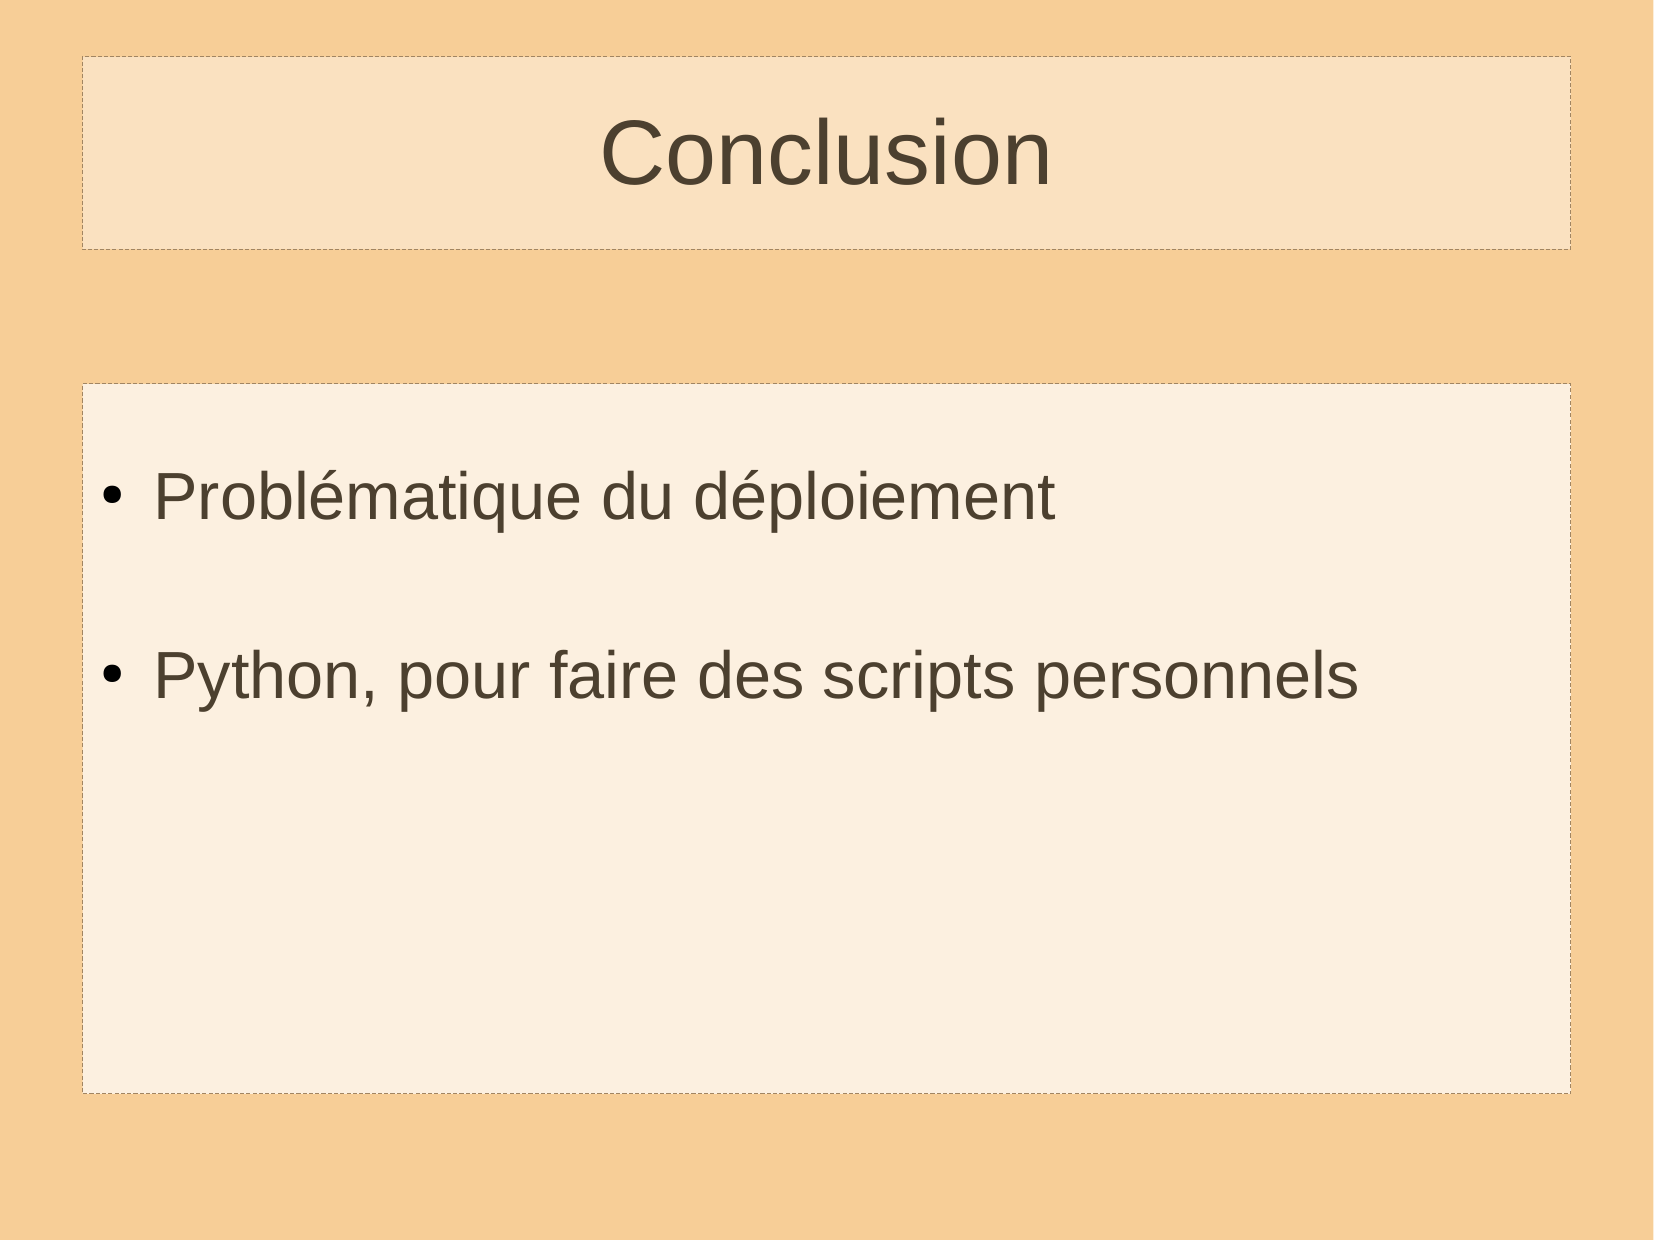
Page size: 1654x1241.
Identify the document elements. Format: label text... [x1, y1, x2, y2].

list Problématique du déploiement Python, pour faire des scripts personnels [82, 383, 1571, 1094]
title Conclusion [82, 56, 1571, 250]
